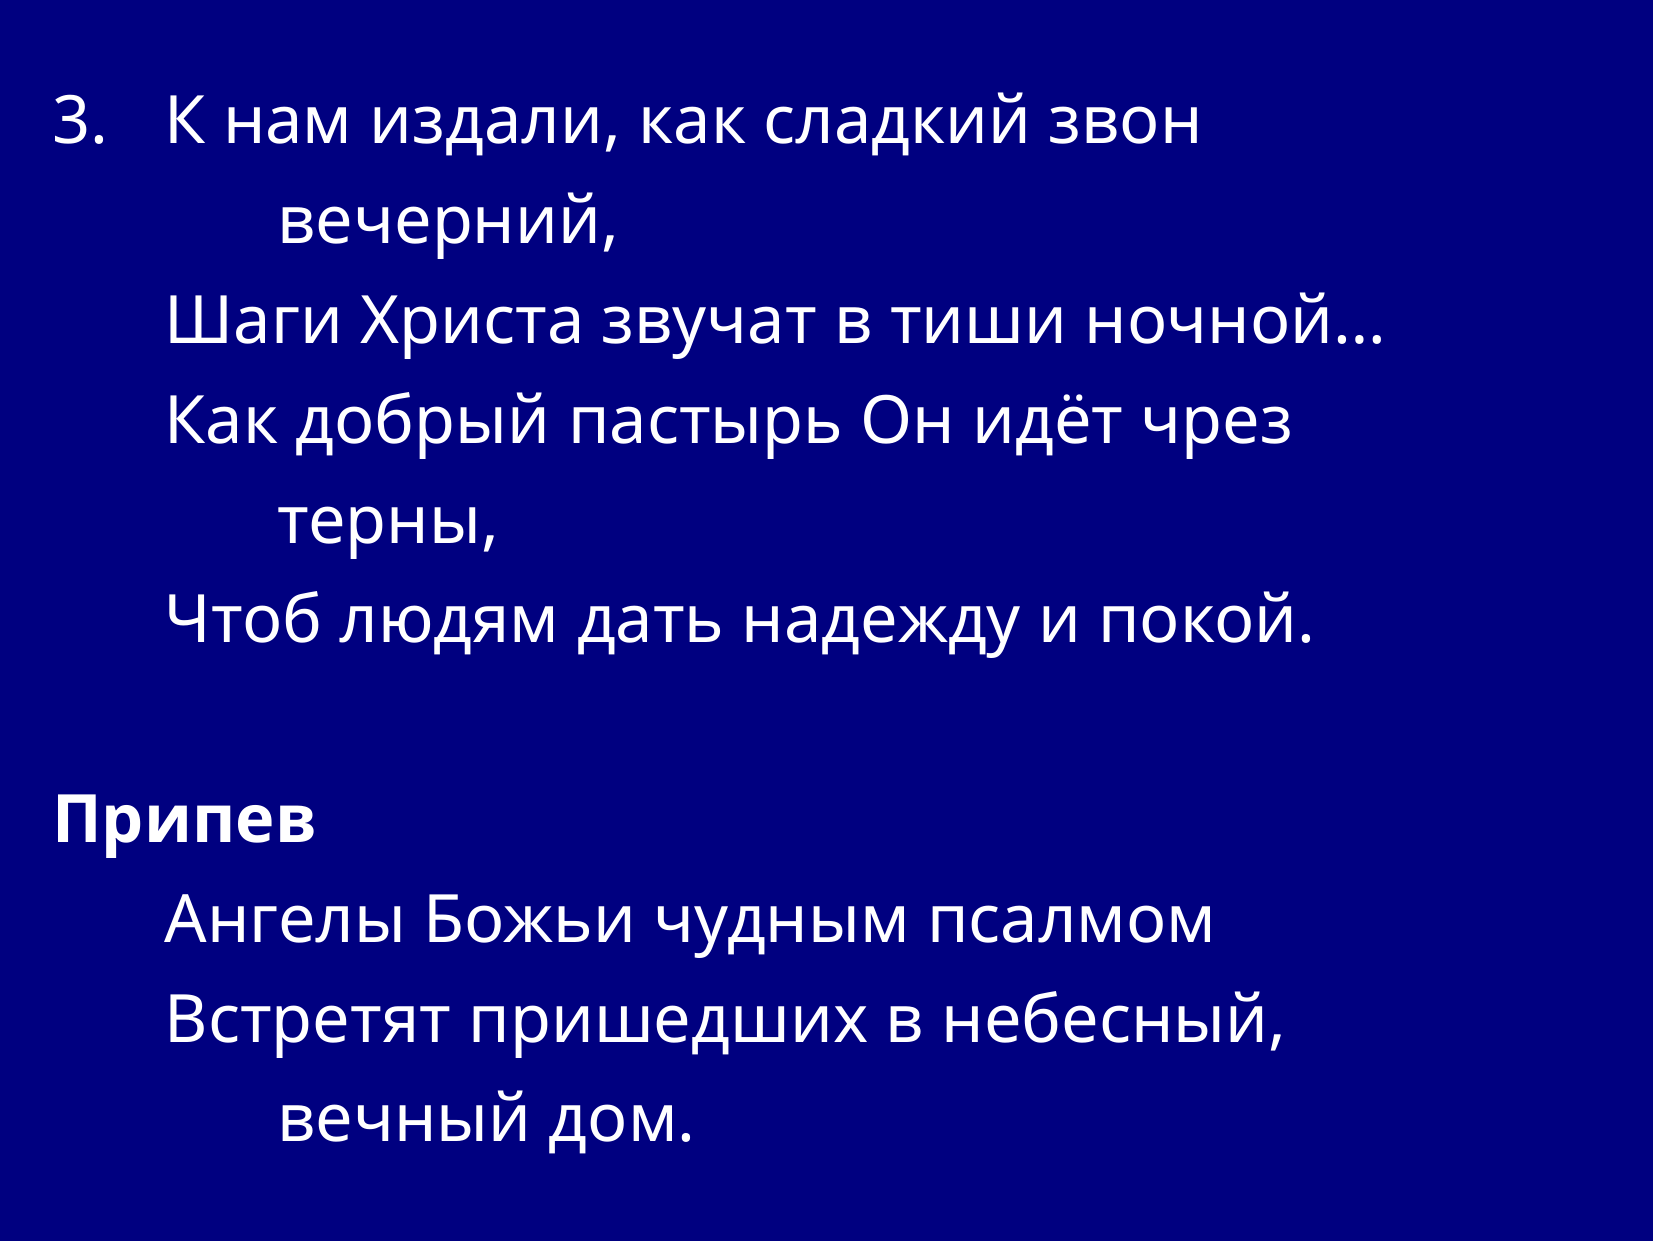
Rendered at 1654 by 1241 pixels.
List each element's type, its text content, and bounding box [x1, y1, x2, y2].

text_box 3. К нам издали, как сладкий звон вечерний, Шаги Христа звучат в тиши ночной… Как добрый пастырь Он идёт чрез терны, Чтоб людям дать надежду и покой. Припев Ангелы Божьи чудным псалмом Встретят пришедших в небесный, вечный дом. [37, 56, 1576, 1163]
